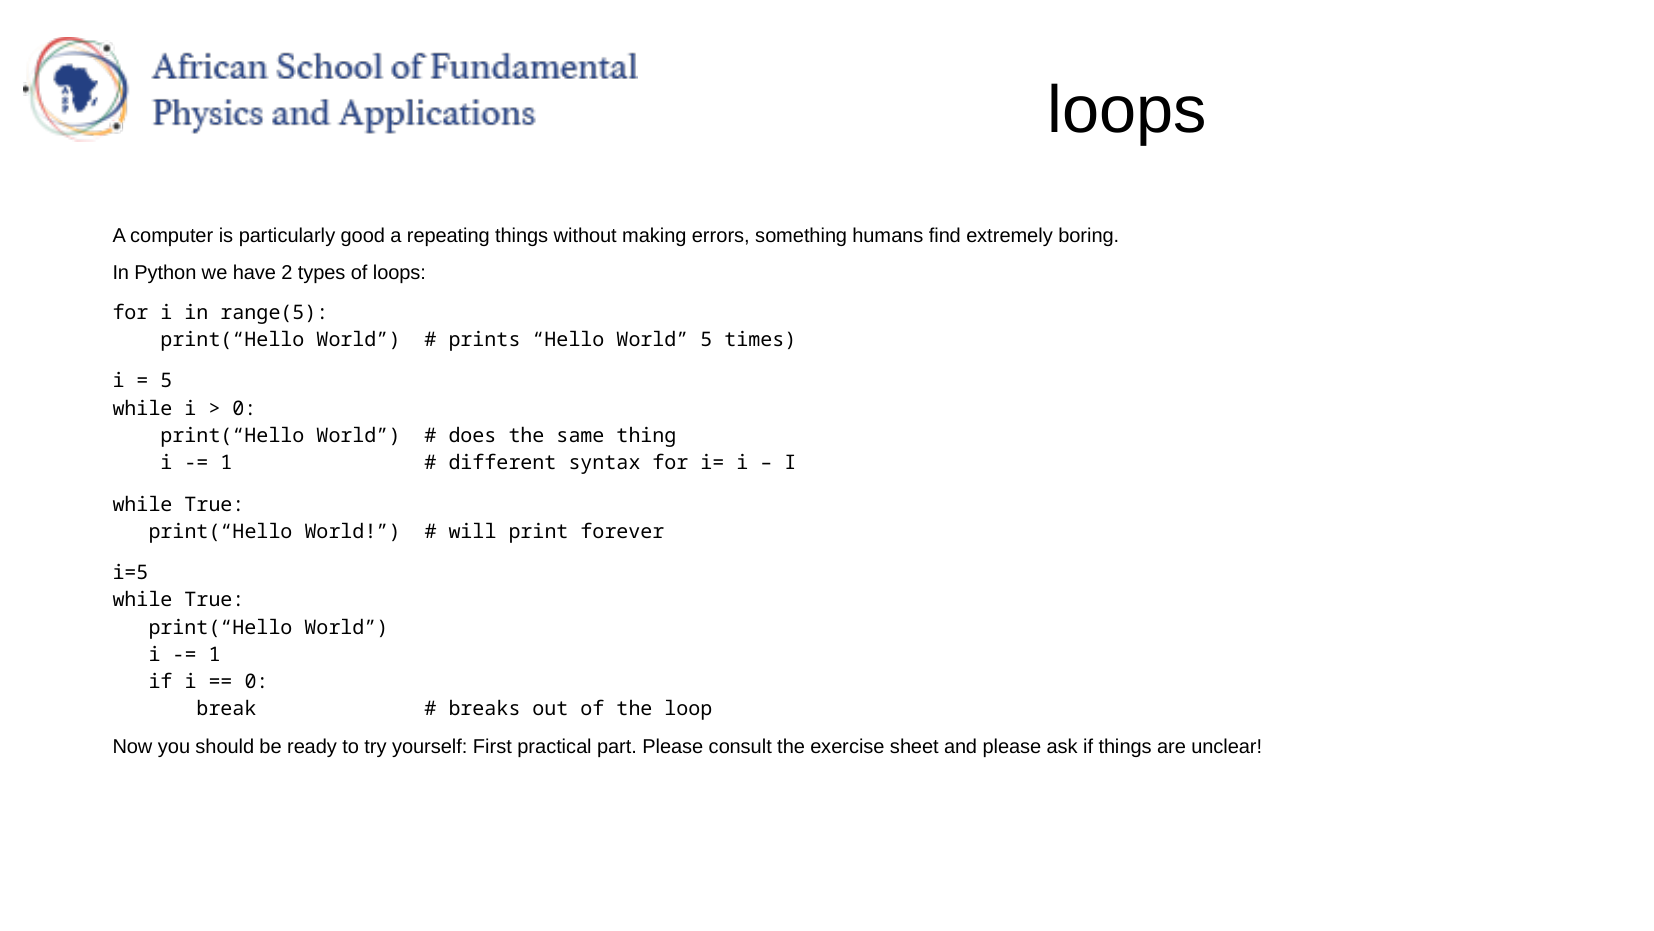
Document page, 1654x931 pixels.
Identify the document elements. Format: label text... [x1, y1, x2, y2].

title loops [679, 32, 1576, 188]
list A computer is particularly good a repeating things without making errors, something humans find extremely boring. In Python we have 2 types of loops: for i in range(5): print(“Hello World”) # prints “Hello World” 5 times) i = 5 while i > 0: print(“Hello World”) # does the same thing i -= 1 # different syntax for i= i – I while True: print(“Hello World!”) # will print forever i=5 while True: print(“Hello World”) i -= 1 if i == 0: break # breaks out of the loop Now you should be ready to try yourself: First practical part. Please consult the exercise sheet and please ask if things are unclear! [112, 225, 1601, 765]
picture [23, 37, 638, 142]
